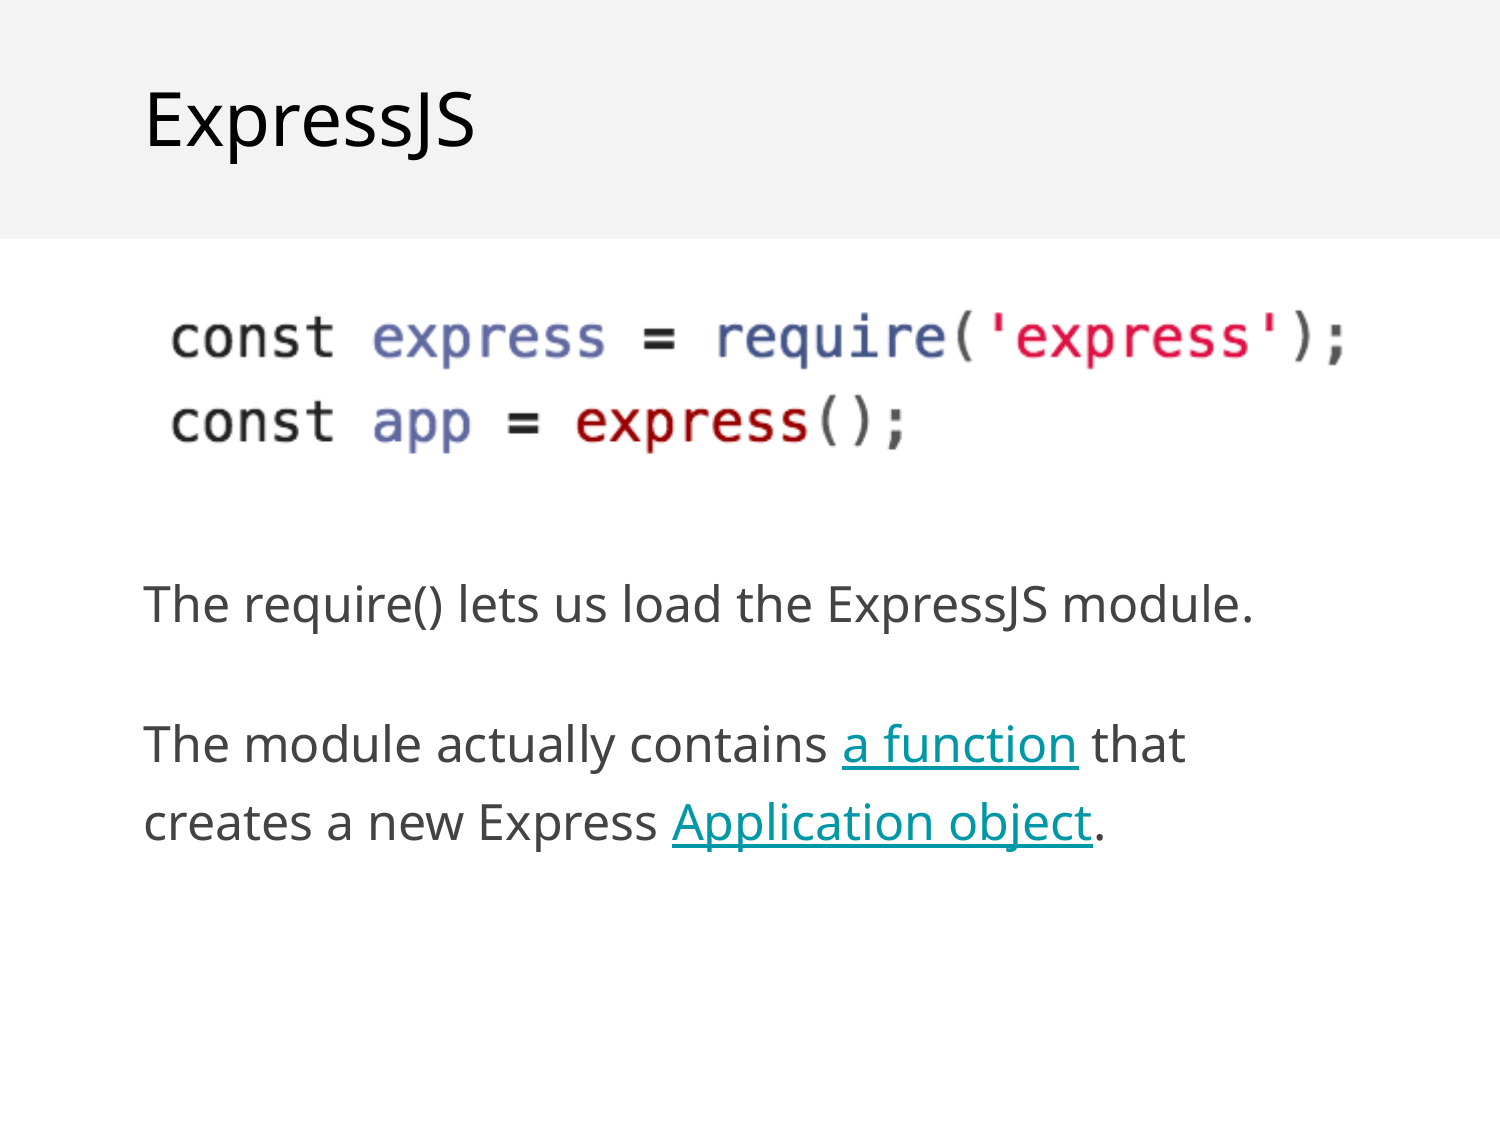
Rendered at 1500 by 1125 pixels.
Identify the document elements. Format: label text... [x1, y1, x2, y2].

picture [128, 277, 1386, 499]
title ExpressJS [128, 56, 1372, 183]
list The require() lets us load the ExpressJS module. The module actually contains a function that creates a new Express Application object. [128, 548, 1372, 1056]
